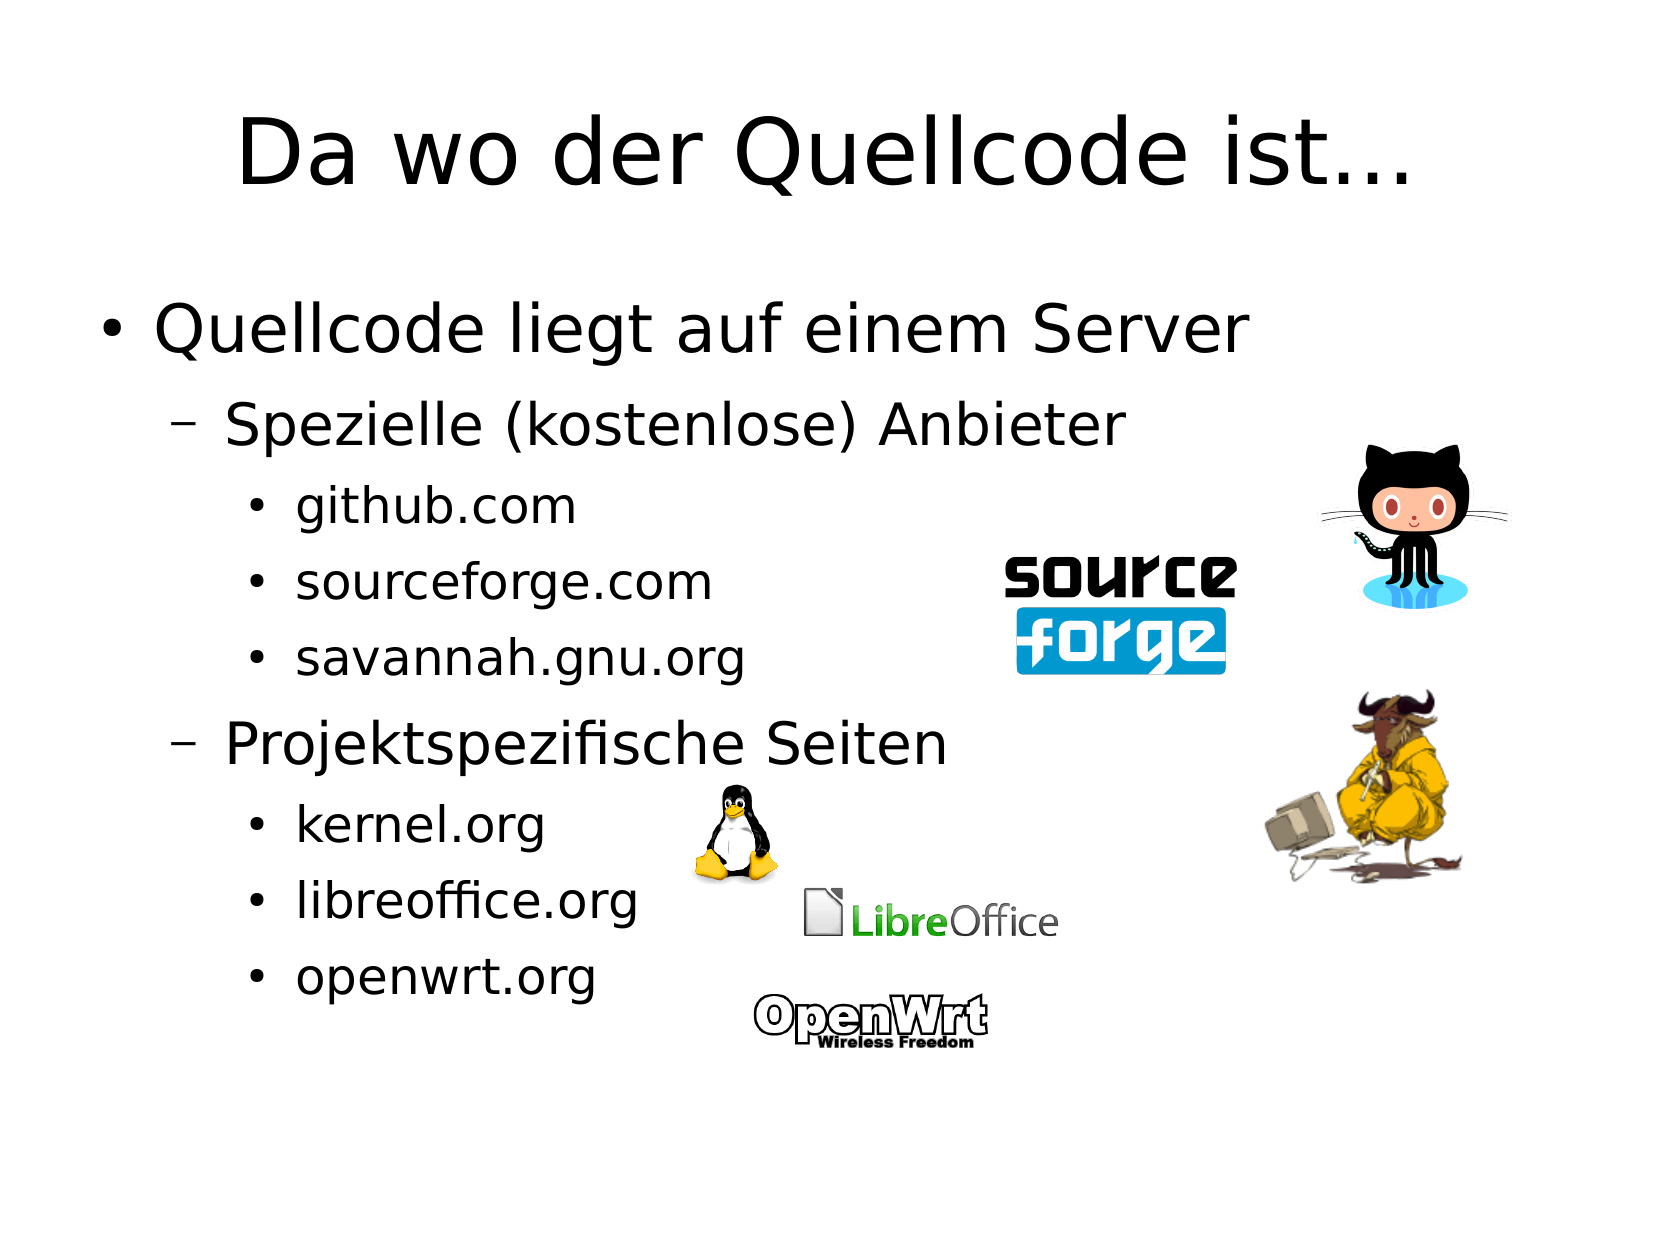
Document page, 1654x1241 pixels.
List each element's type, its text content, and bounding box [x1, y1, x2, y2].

picture [690, 779, 782, 886]
picture [1005, 554, 1237, 676]
picture [1245, 689, 1477, 886]
title Da wo der Quellcode ist... [82, 49, 1571, 257]
picture [1310, 419, 1516, 625]
picture [750, 824, 1064, 1051]
list Quellcode liegt auf einem Server Spezielle (kostenlose) Anbieter github.com sourceforge.com savannah.gnu.org Projektspezifische Seiten kernel.org libreoffice.org openwrt.org [82, 290, 1571, 1010]
